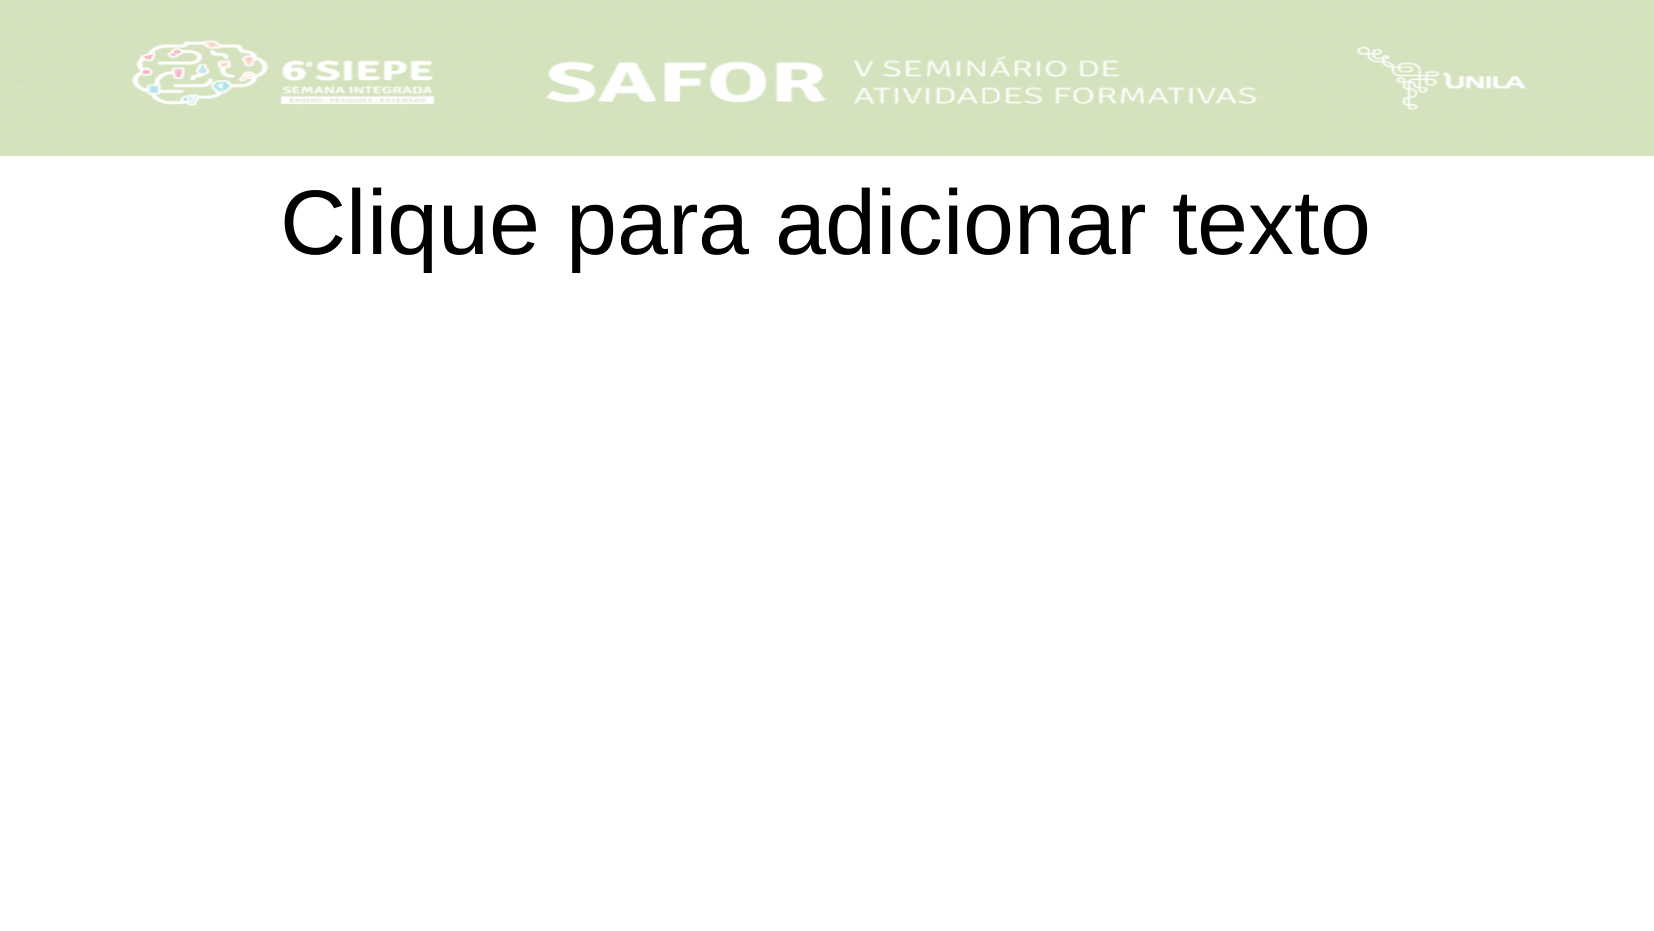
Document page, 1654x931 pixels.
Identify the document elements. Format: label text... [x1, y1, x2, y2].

title Clique para adicionar texto [82, 156, 1571, 296]
picture [0, 0, 1654, 156]
